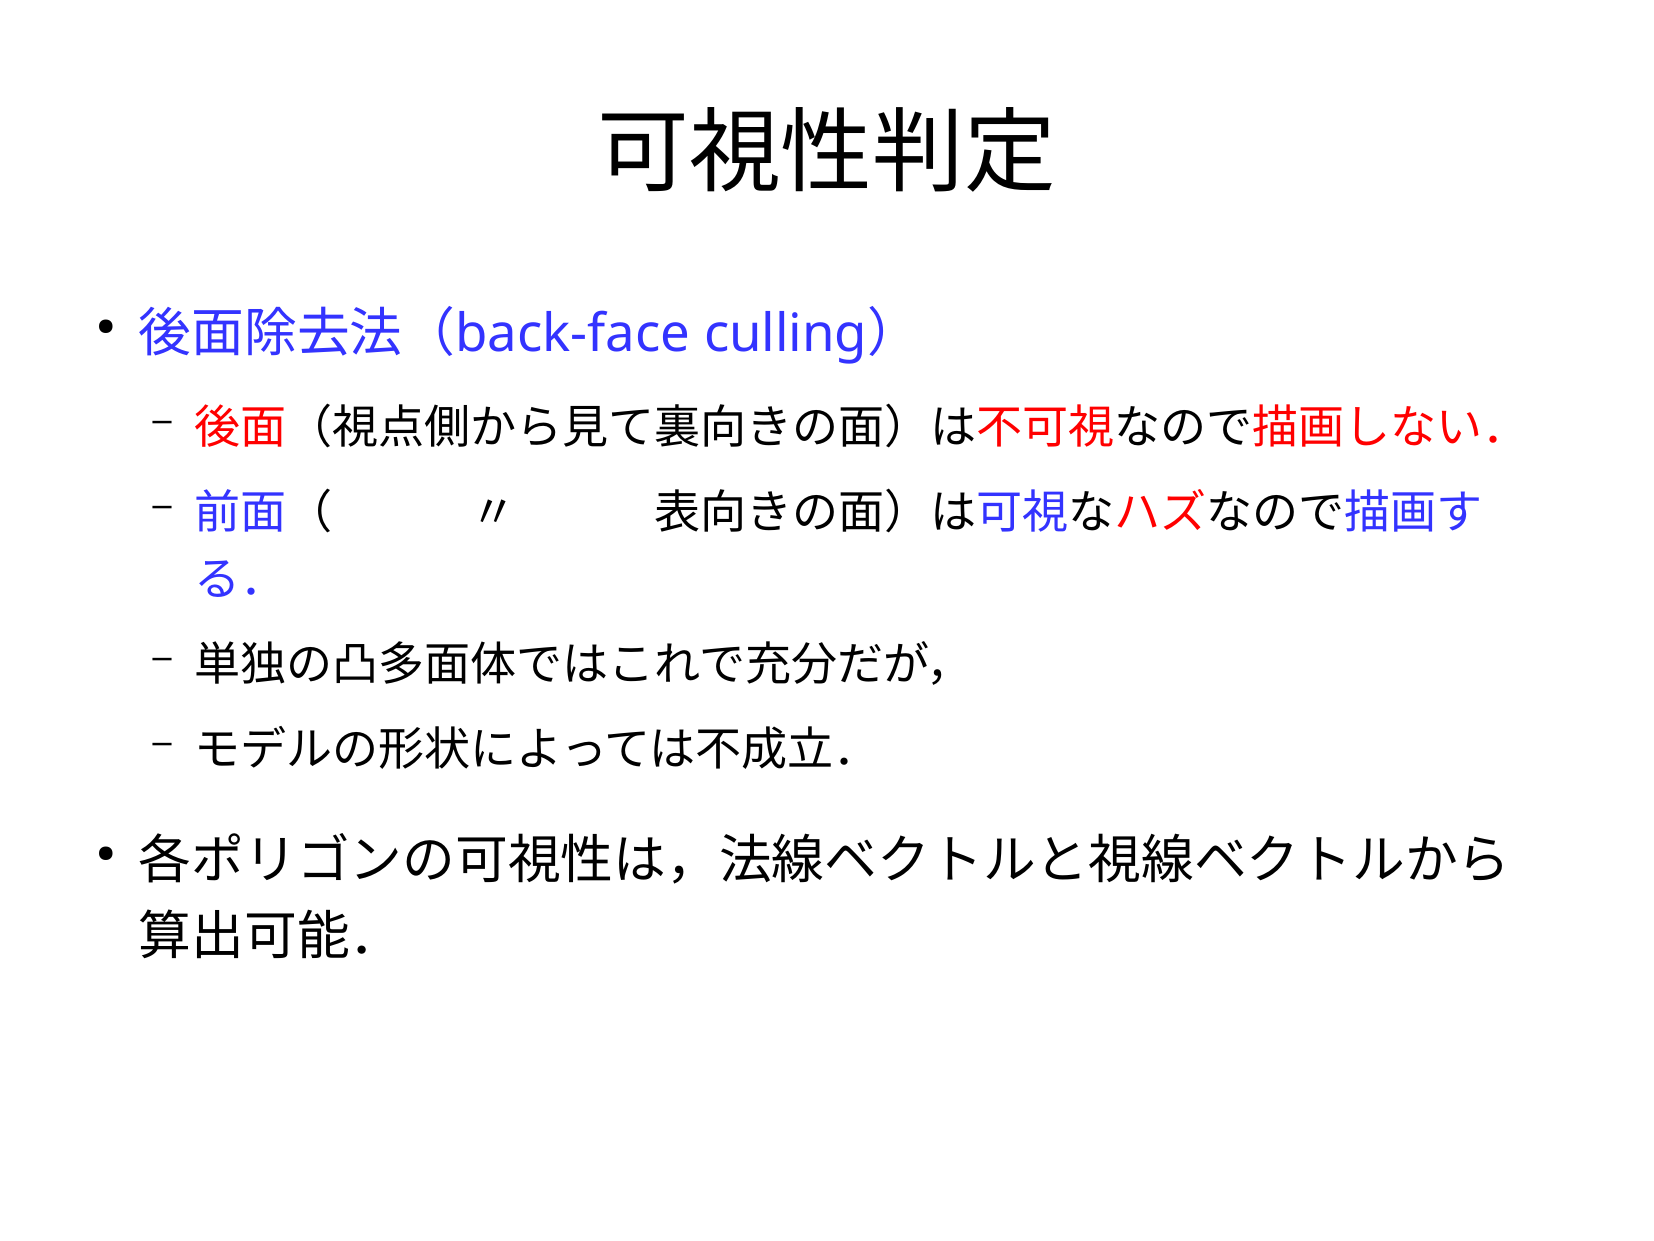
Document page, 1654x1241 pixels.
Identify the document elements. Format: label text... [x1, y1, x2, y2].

list 後面除去法（back-face culling） 後面（視点側から見て裏向きの面）は不可視なので描画しない． 前面（ 〃 表向きの面）は可視なハズなので描画する． 単独の凸多面体ではこれで充分だが， モデルの形状によっては不成立． 各ポリゴンの可視性は，法線ベクトルと視線ベクトルから算出可能． [82, 290, 1538, 1010]
title 可視性判定 [82, 40, 1571, 249]
